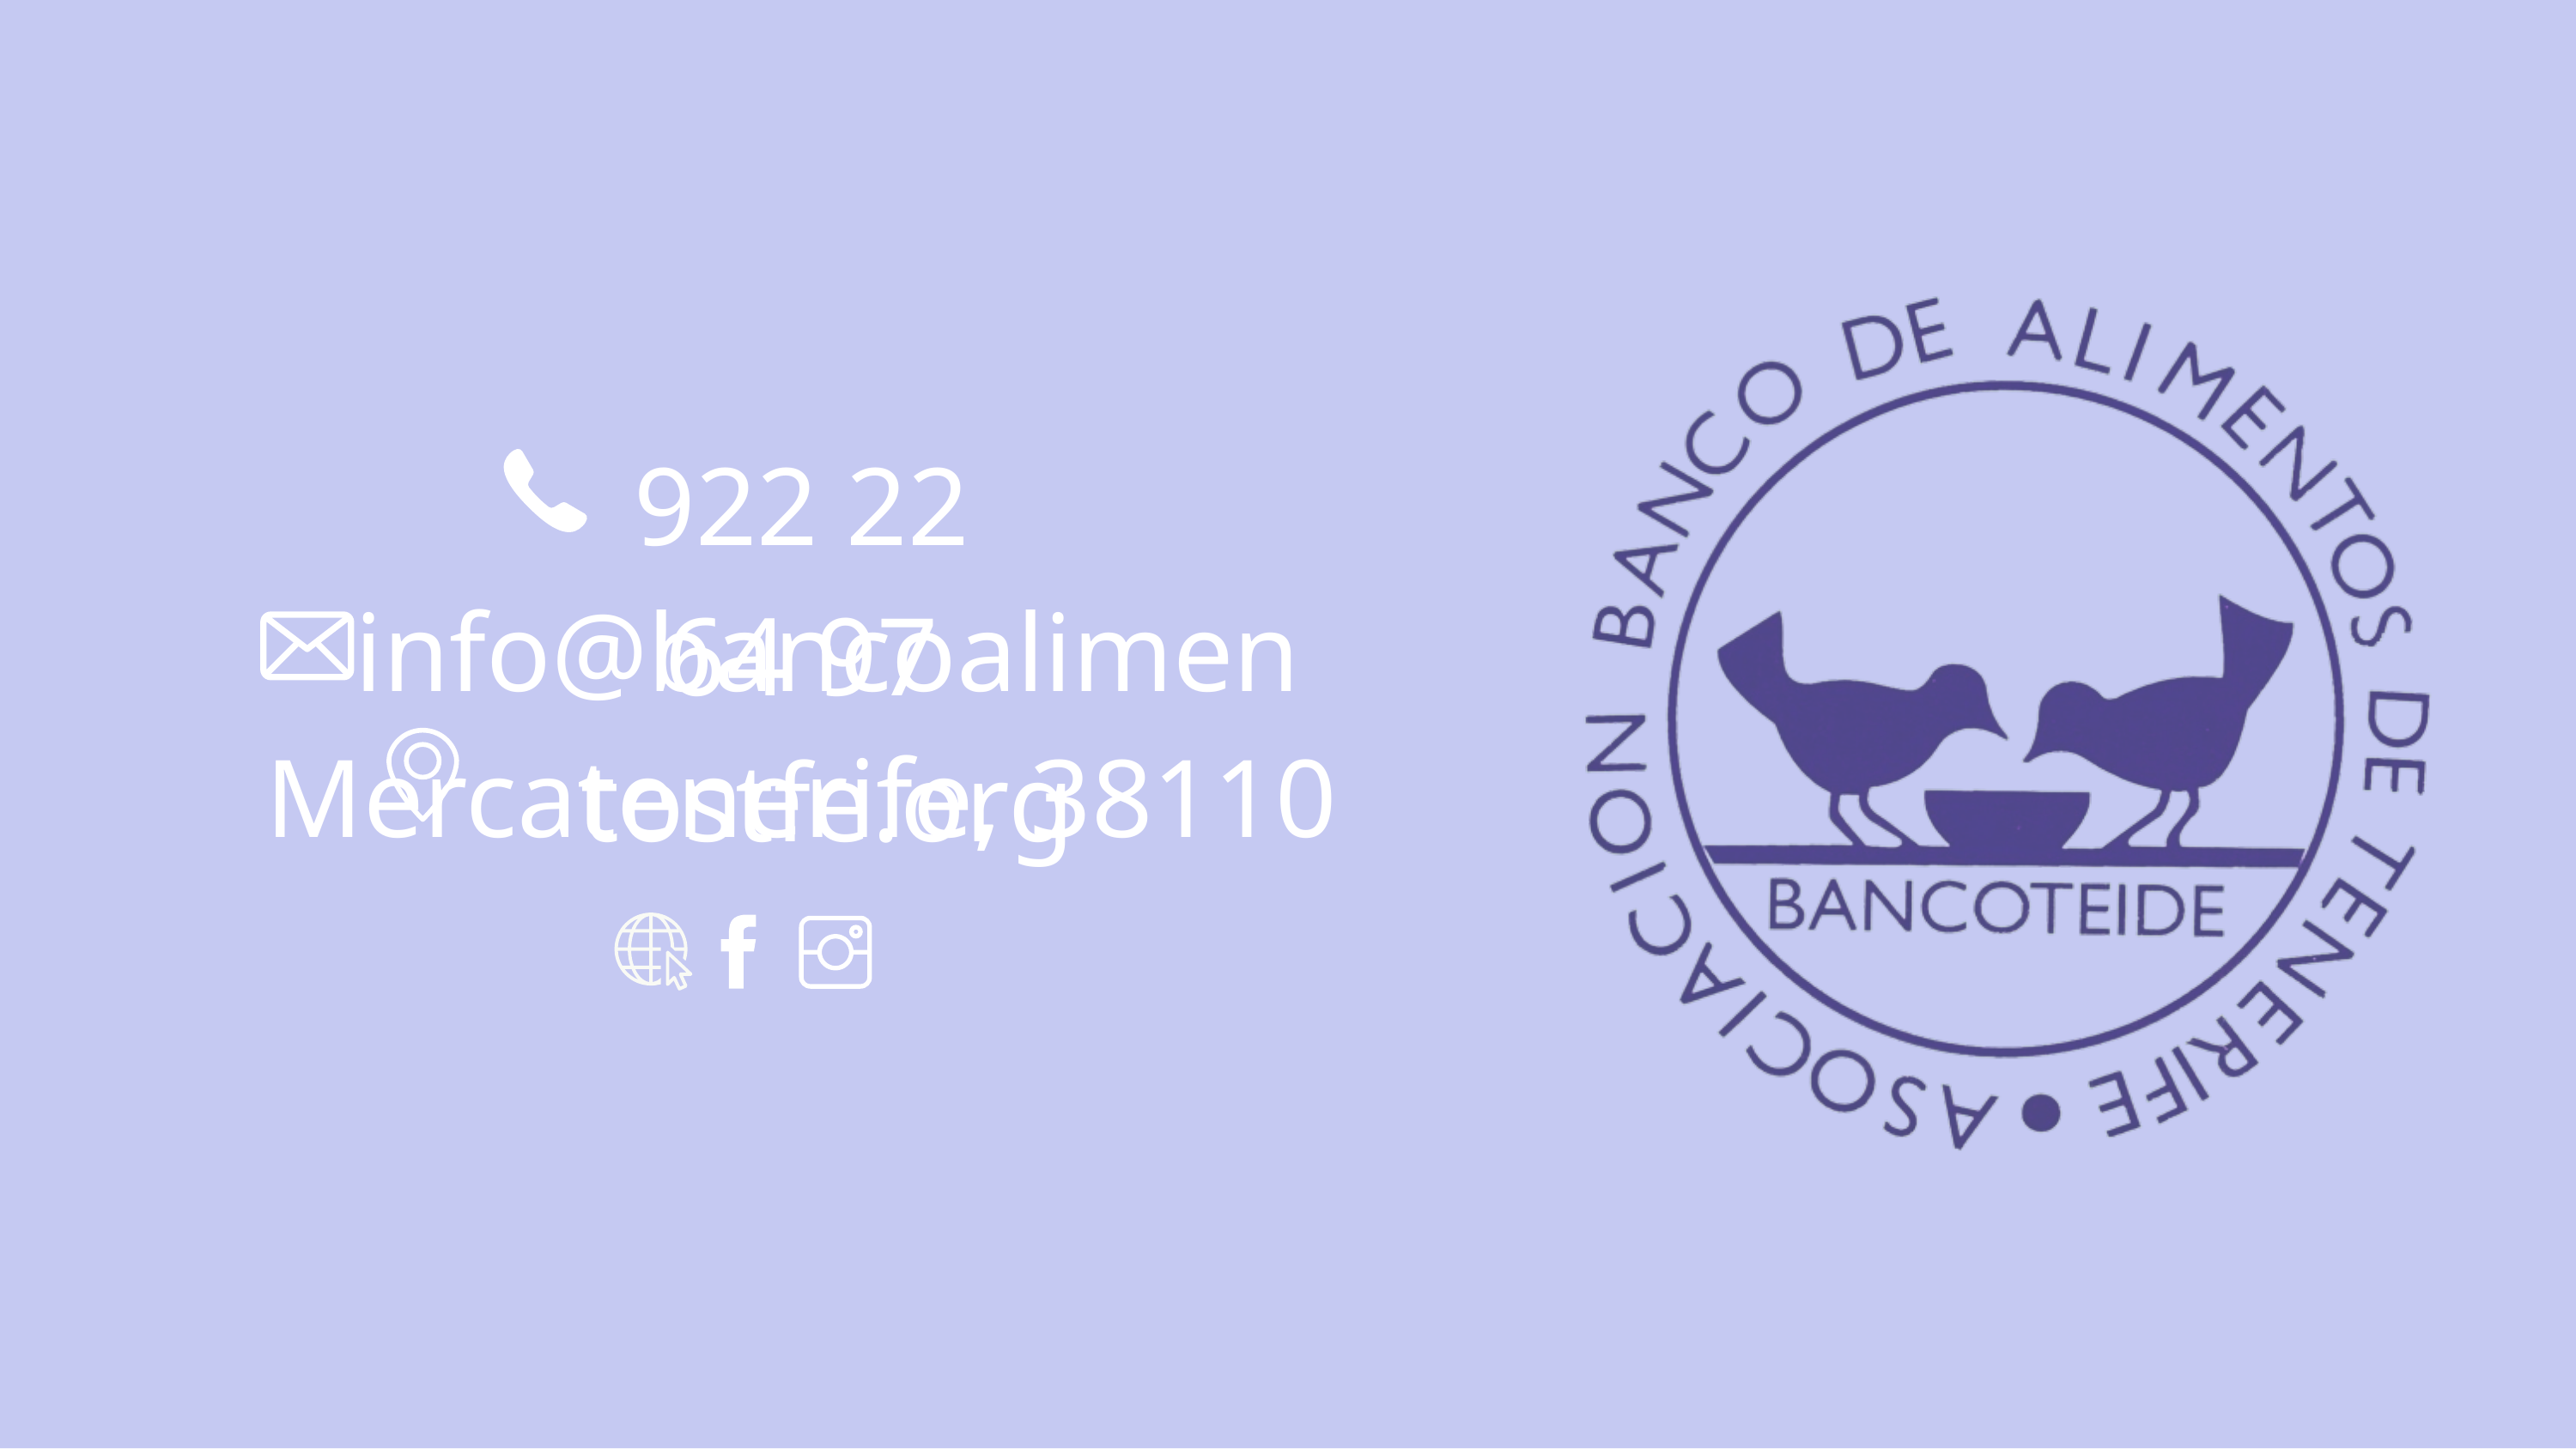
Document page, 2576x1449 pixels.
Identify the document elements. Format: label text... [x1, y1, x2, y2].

text_box 922 22 64 97 [589, 416, 1015, 562]
text_box Mercatenerife, 38110 [144, 708, 1459, 857]
text_box [0, 0, 2576, 1449]
text_box info@bancoalimentostfe.org [354, 562, 1302, 708]
